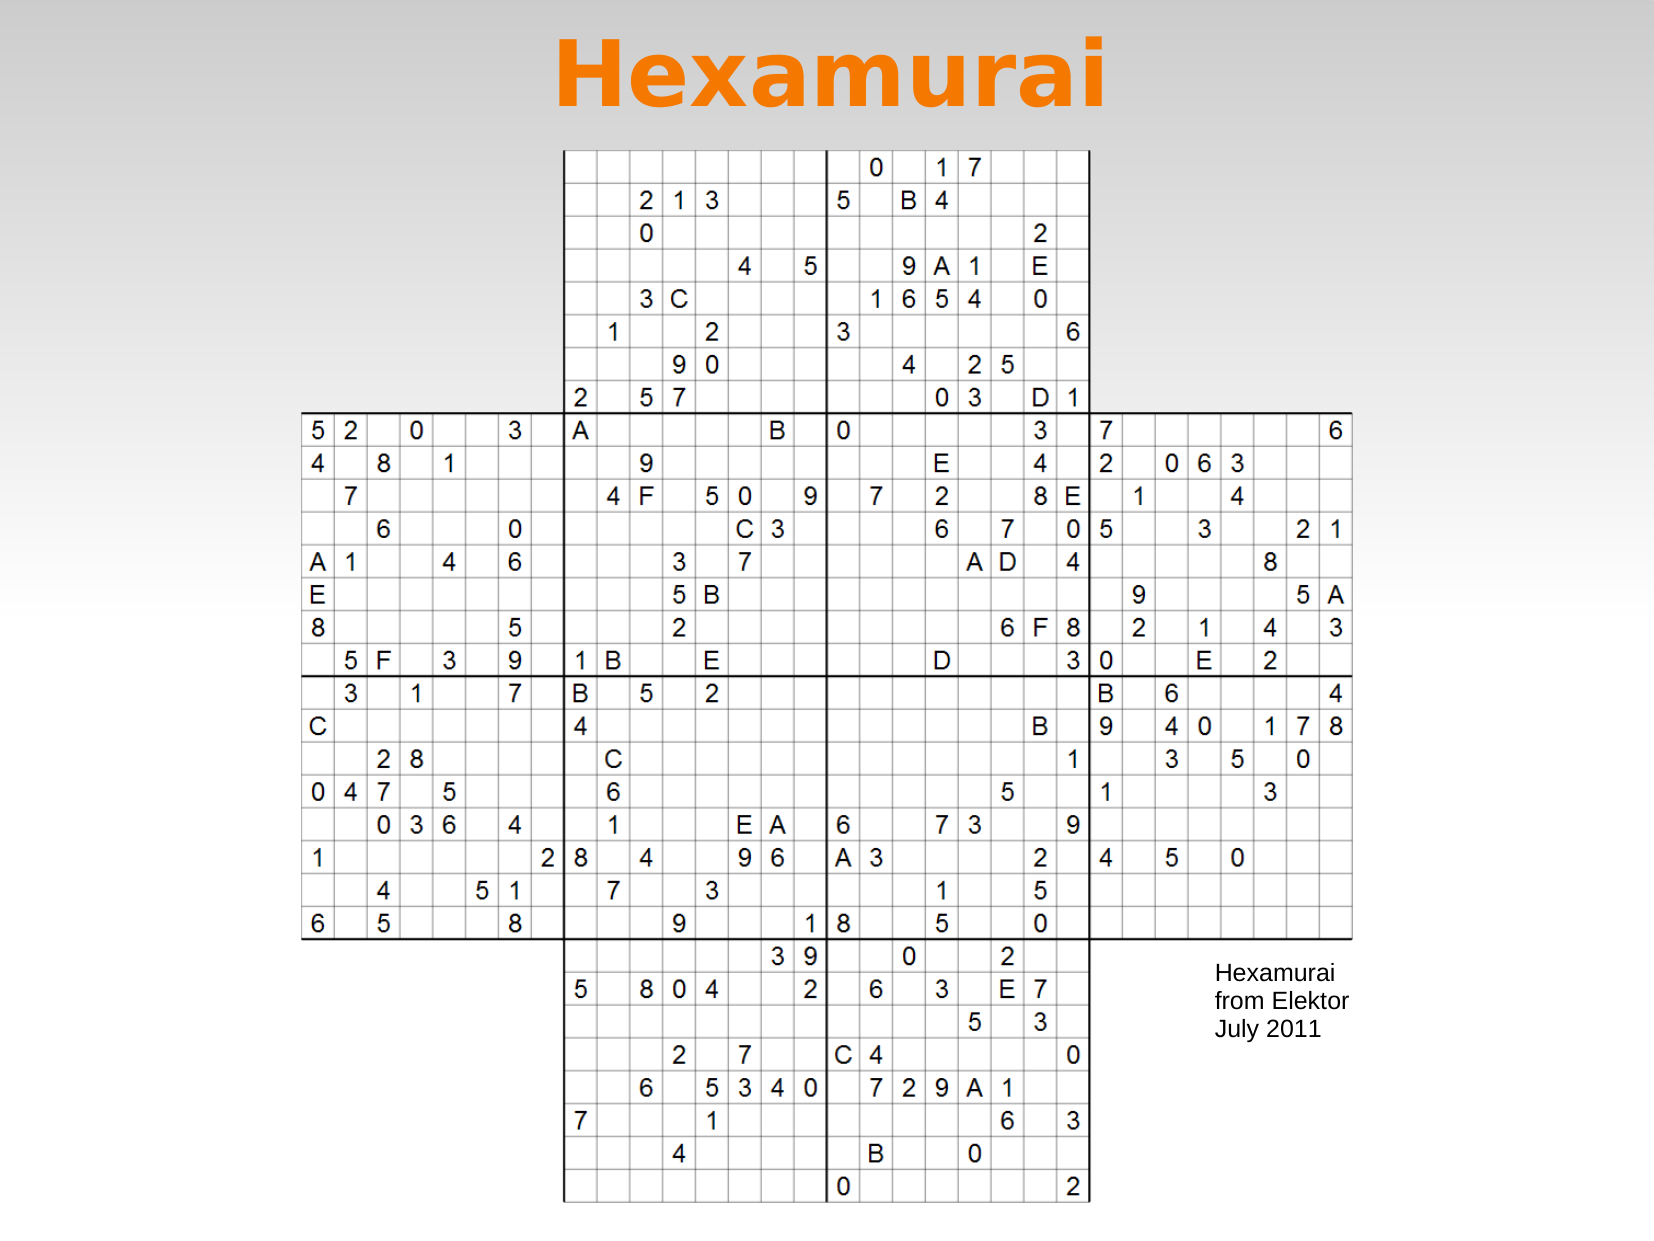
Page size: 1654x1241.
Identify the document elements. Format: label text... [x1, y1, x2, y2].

title Hexamurai [86, 0, 1576, 151]
text_box Hexamurai from Elektor July 2011 [1200, 951, 1365, 1051]
picture [300, 149, 1353, 1203]
